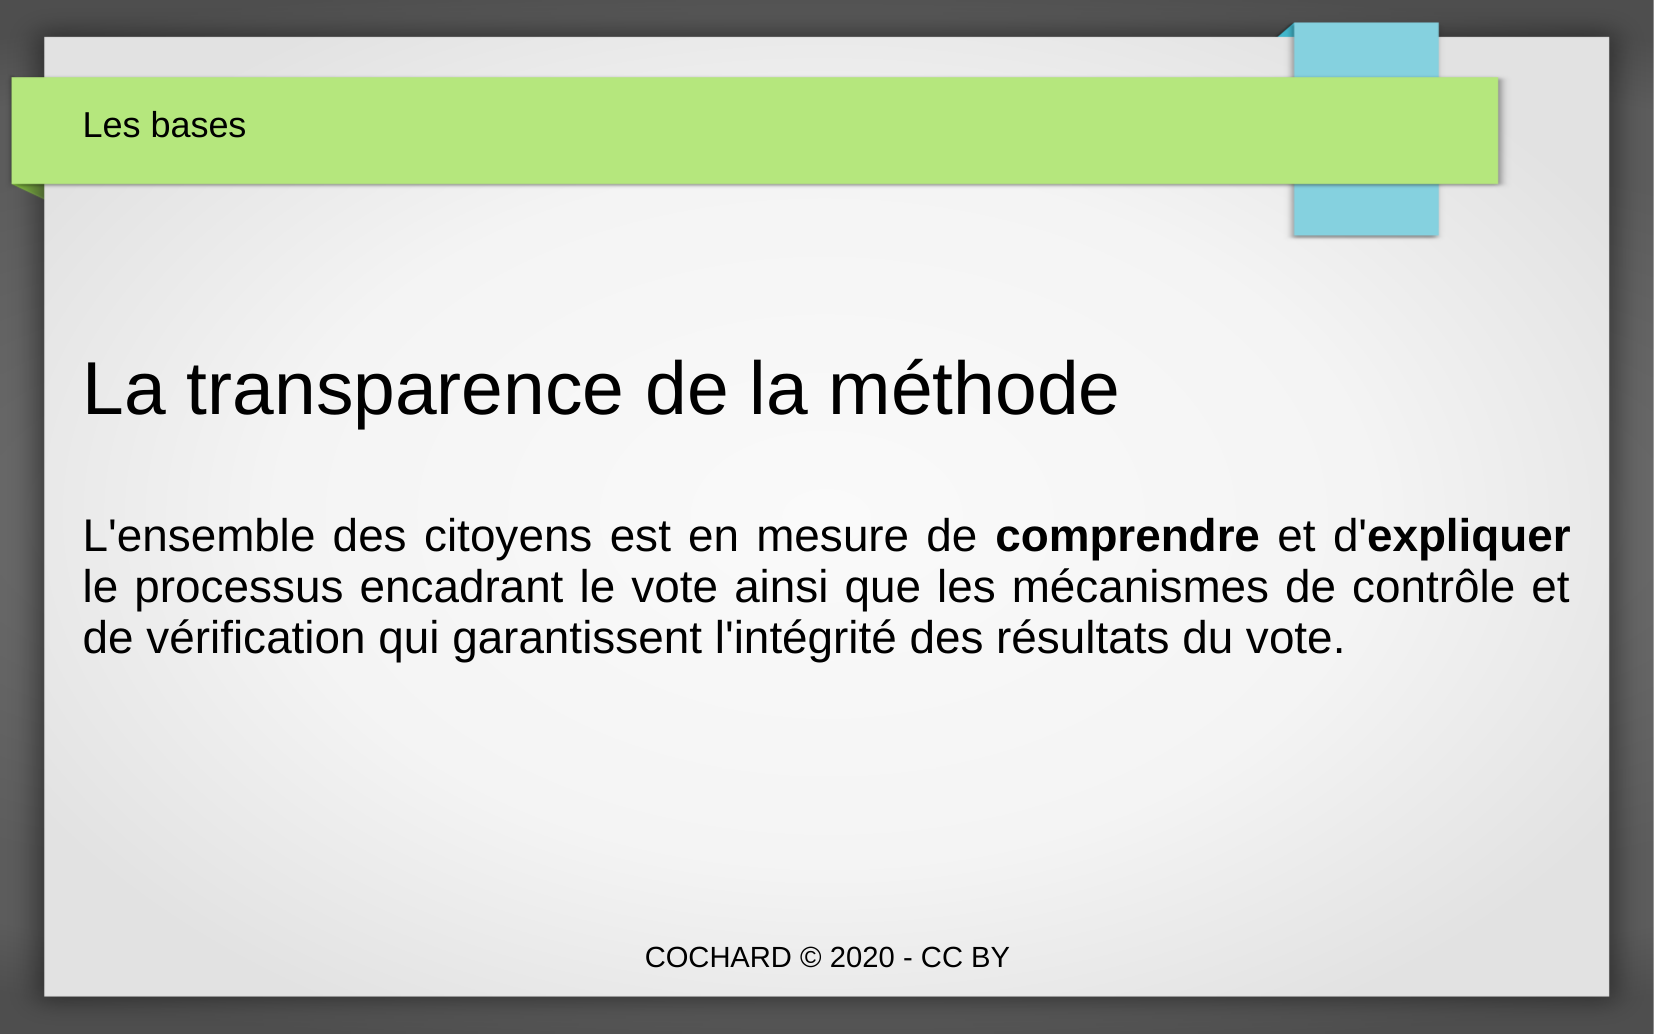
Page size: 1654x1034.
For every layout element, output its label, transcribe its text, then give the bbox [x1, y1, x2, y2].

picture [0, 0, 1654, 1034]
list La transparence de la méthode L'ensemble des citoyens est en mesure de comprendre et d'expliquer le processus encadrant le vote ainsi que les mécanismes de contrôle et de vérification qui garantissent l'intégrité des résultats du vote. [82, 249, 1571, 849]
title Les bases [82, 39, 1235, 210]
